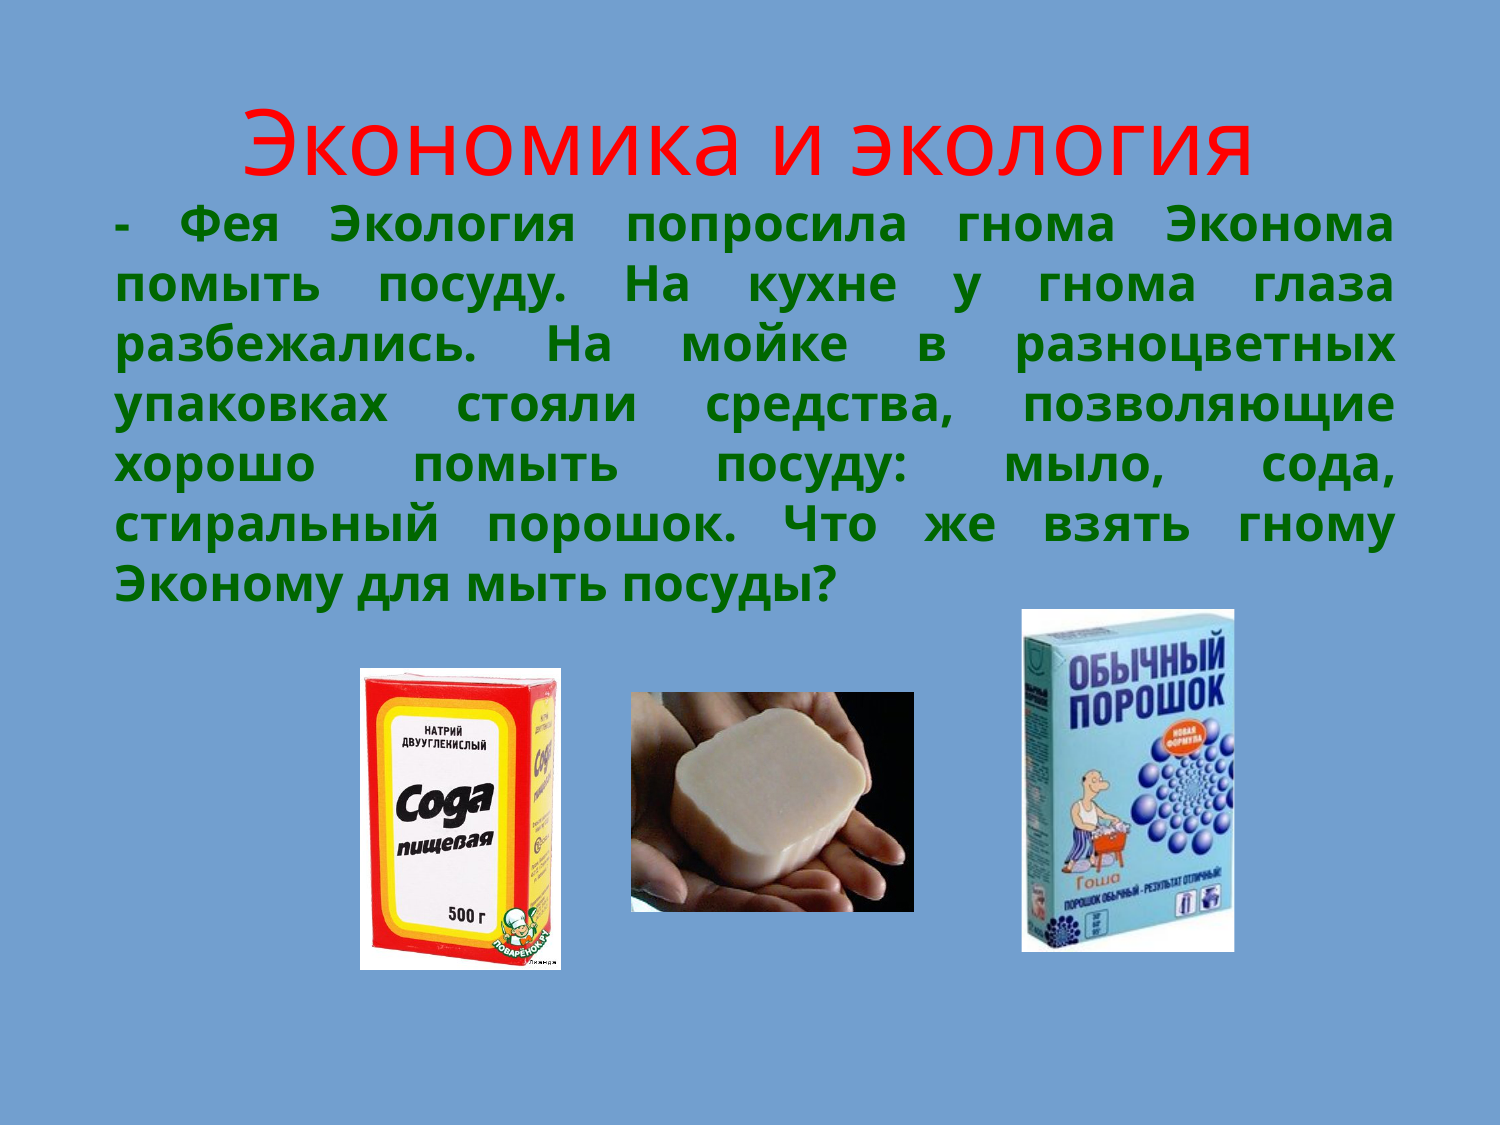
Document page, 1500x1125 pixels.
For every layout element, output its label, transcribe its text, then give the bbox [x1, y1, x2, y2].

picture [631, 692, 914, 912]
picture [1021, 609, 1235, 952]
title Экономика и экология [75, 45, 1425, 233]
picture [360, 668, 561, 970]
text_box - Фея Экология попросила гнома Эконома помыть посуду. На кухне у гнома глаза разбежались. На мойке в разноцветных упаковках стояли средства, позволяющие хорошо помыть посуду: мыло, сода, стиральный порошок. Что же взять гному Эконому для мыть посуды? [100, 184, 1412, 620]
